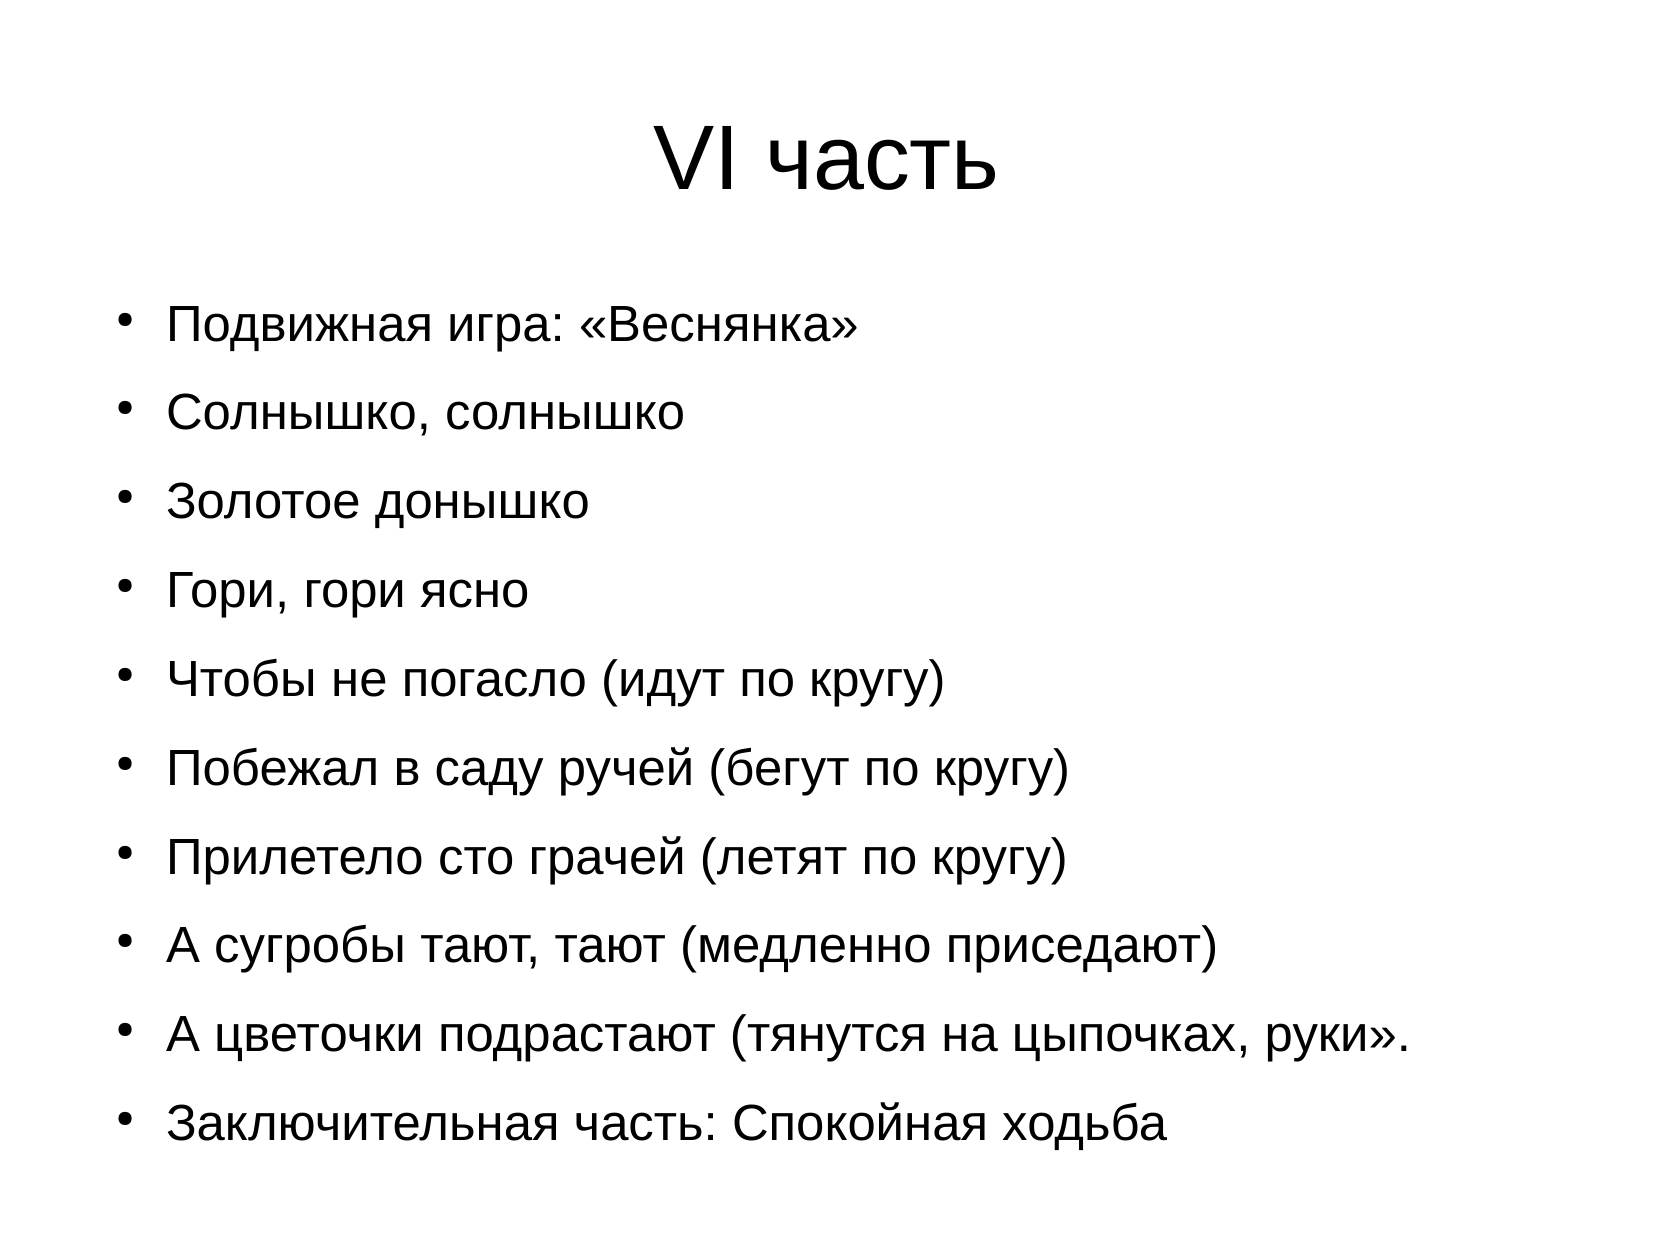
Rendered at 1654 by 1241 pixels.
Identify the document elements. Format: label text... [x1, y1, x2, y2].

list Подвижная игра: «Веснянка» Солнышко, солнышко Золотое донышко Гори, гори ясно Чтобы не погасло (идут по кругу) Побежал в саду ручей (бегут по кругу) Прилетело сто грачей (летят по кругу) А сугробы тают, тают (медленно приседают) А цветочки подрастают (тянутся на цыпочках, руки». Заключительная часть: Спокойная ходьба [82, 290, 1571, 1159]
title VI часть [82, 49, 1571, 257]
